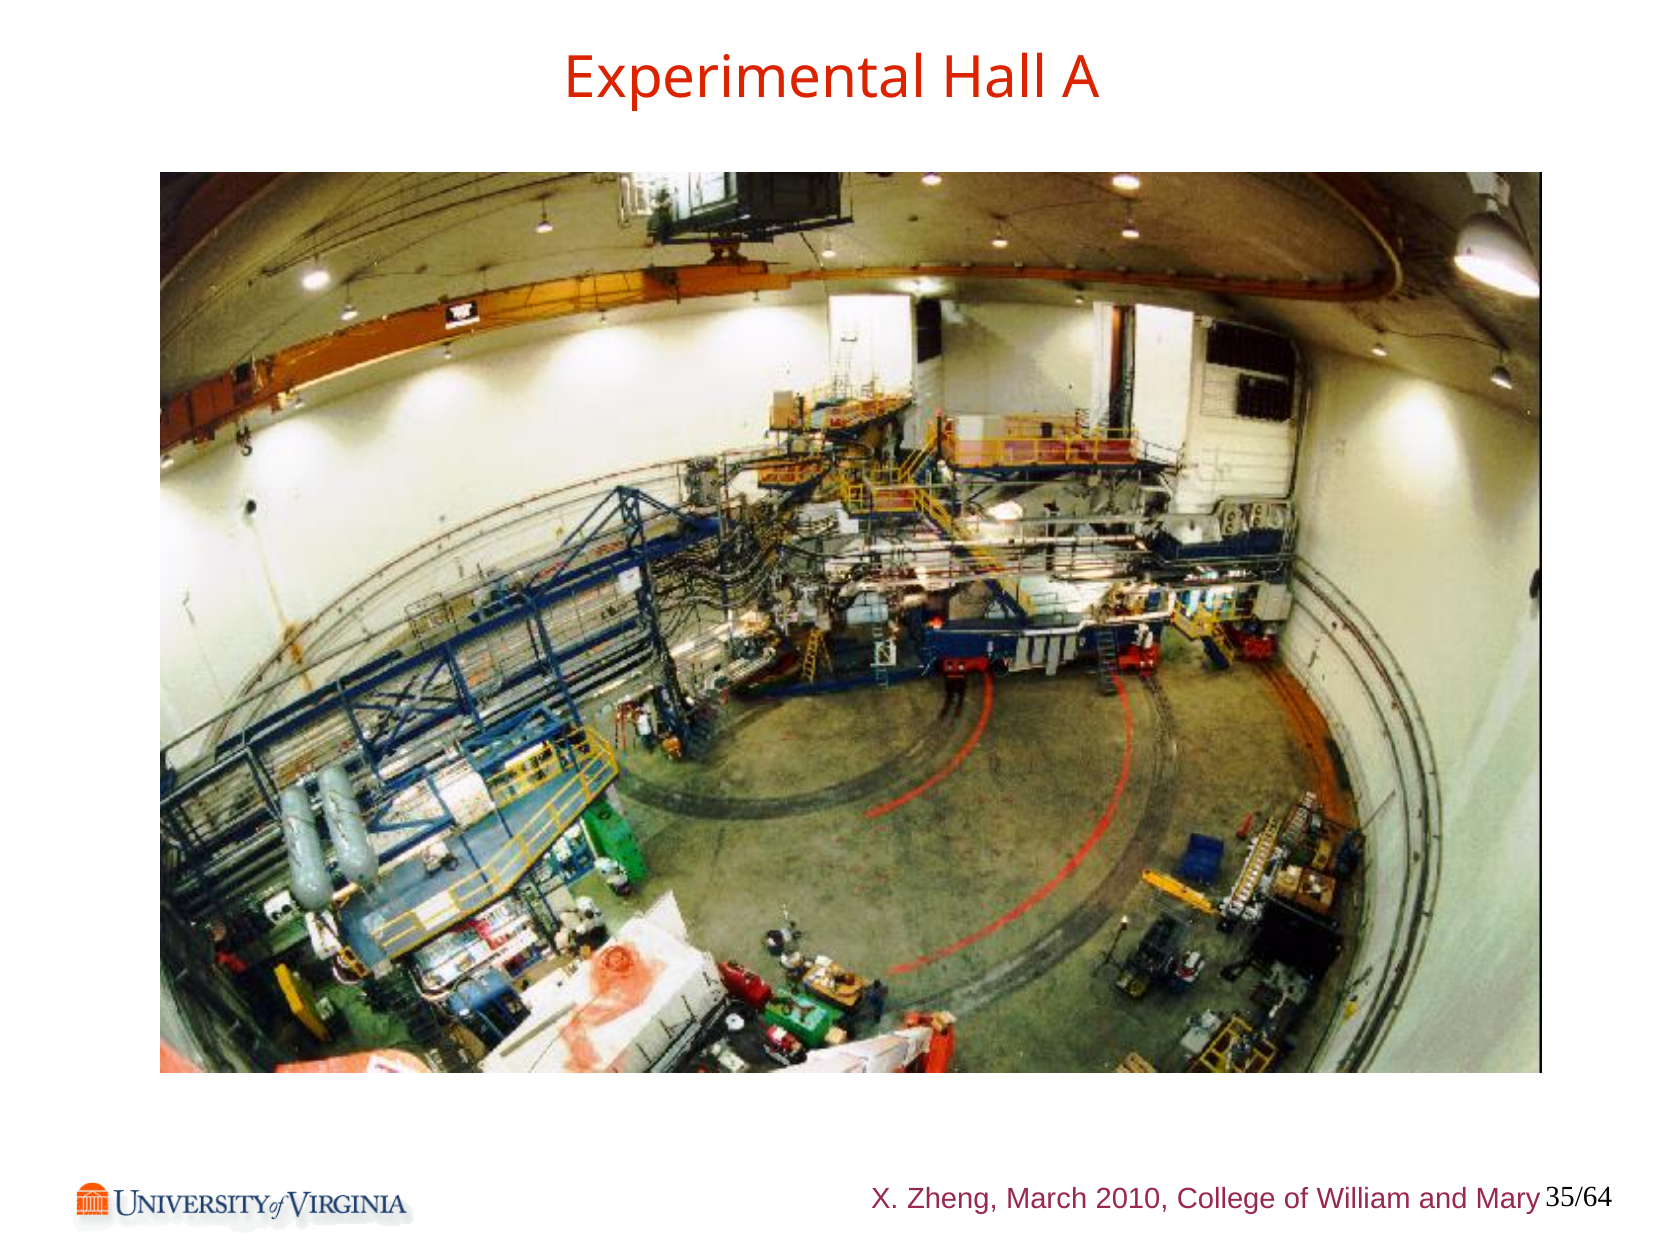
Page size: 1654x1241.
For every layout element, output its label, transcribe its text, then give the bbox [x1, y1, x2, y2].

title Experimental Hall A [126, 31, 1538, 119]
picture [53, 1165, 427, 1241]
picture [160, 172, 1542, 1073]
